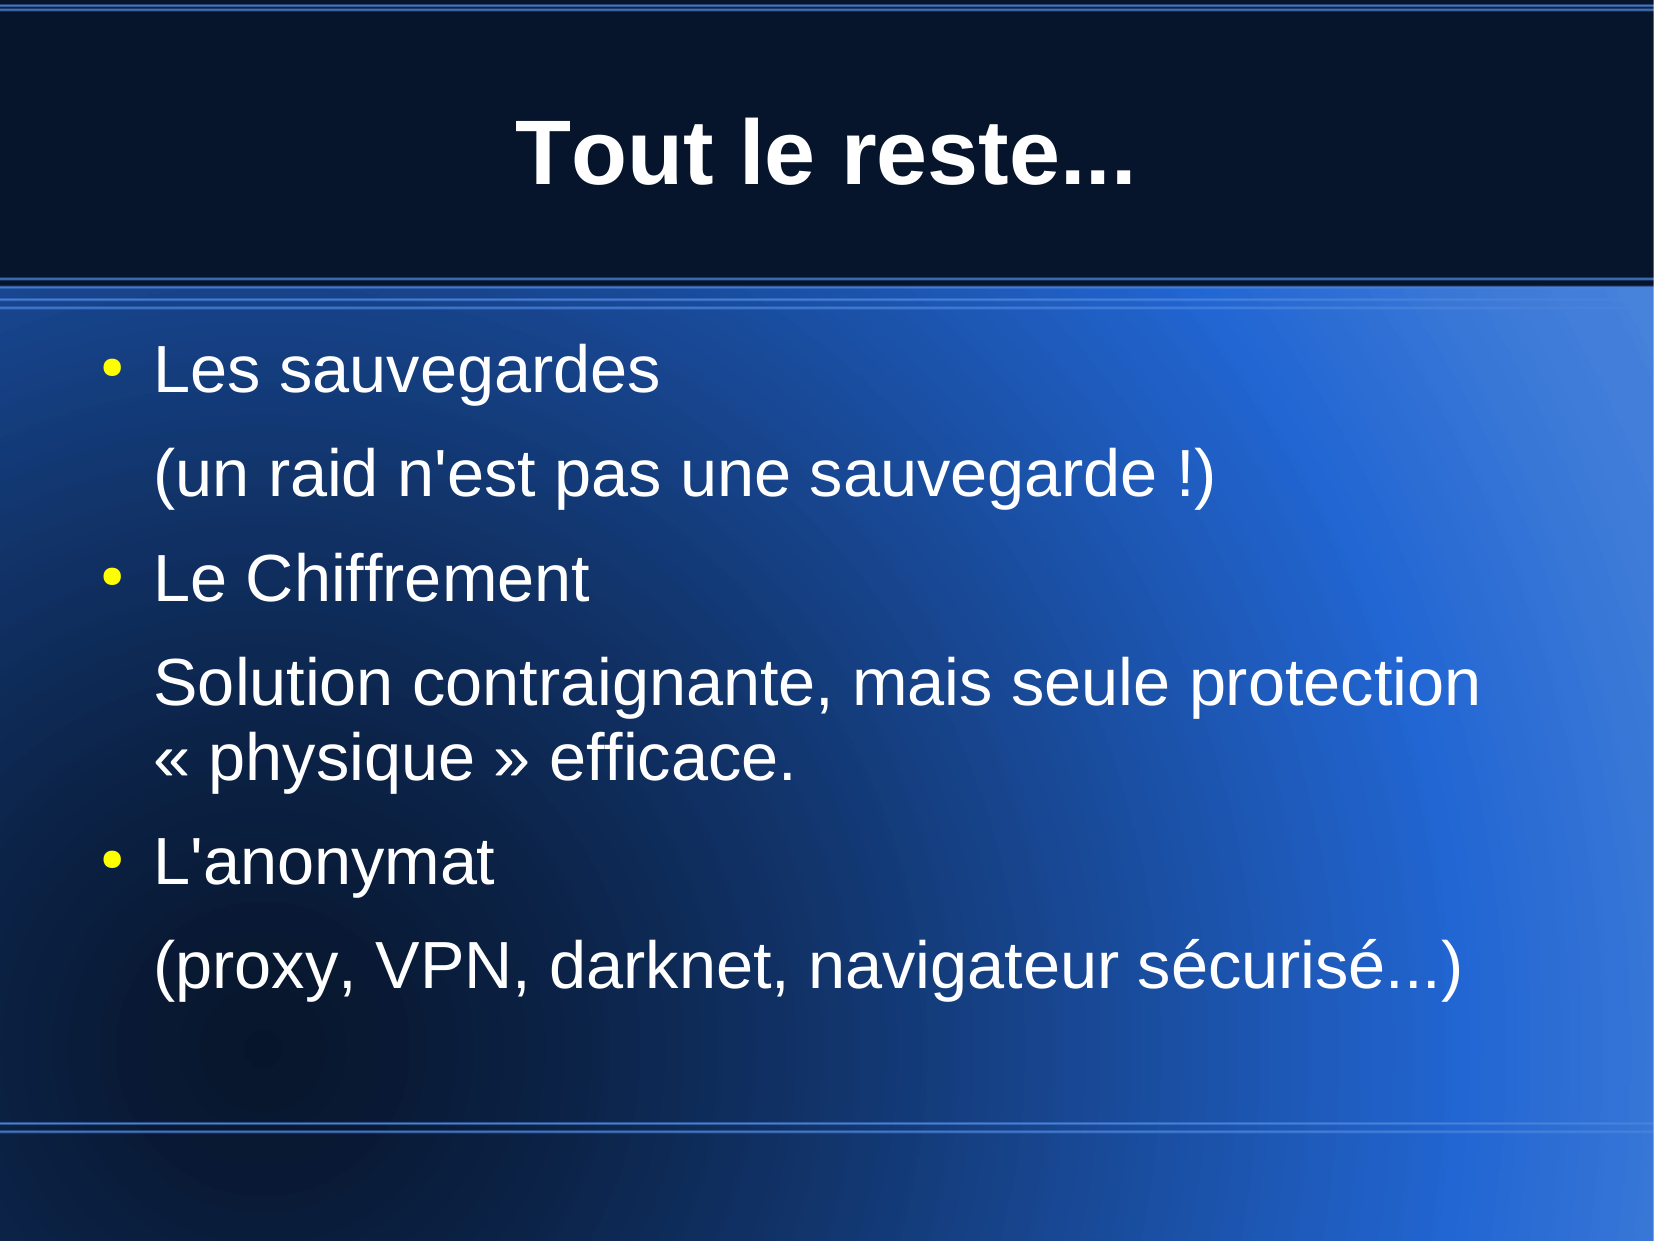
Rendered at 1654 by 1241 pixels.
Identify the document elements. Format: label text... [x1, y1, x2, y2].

title Tout le reste... [82, 49, 1571, 257]
list Les sauvegardes (un raid n'est pas une sauvegarde !) Le Chiffrement Solution contraignante, mais seule protection « physique » efficace. L'anonymat (proxy, VPN, darknet, navigateur sécurisé...) [82, 332, 1571, 1151]
picture [0, 0, 1654, 1241]
